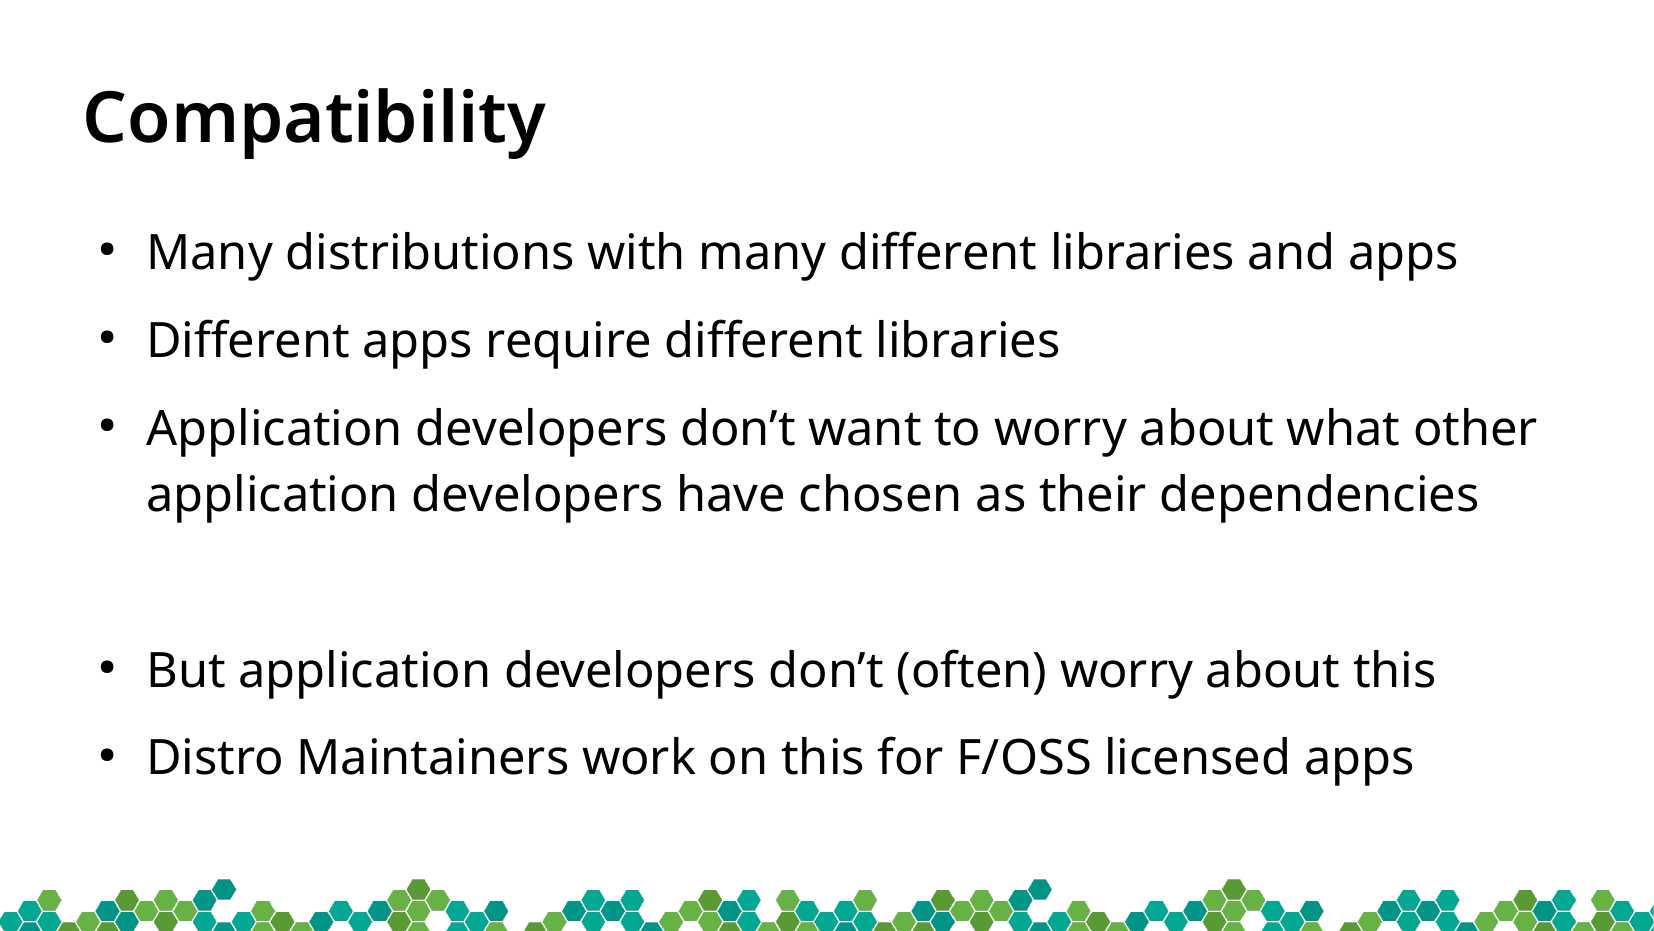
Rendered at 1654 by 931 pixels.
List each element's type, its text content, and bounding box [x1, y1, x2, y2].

title Compatibility [82, 37, 1571, 193]
picture [0, 871, 1654, 931]
list Many distributions with many different libraries and apps Different apps require different libraries Application developers don’t want to worry about what other application developers have chosen as their dependencies But application developers don’t (often) worry about this Distro Maintainers work on this for F/OSS licensed apps [82, 217, 1571, 857]
